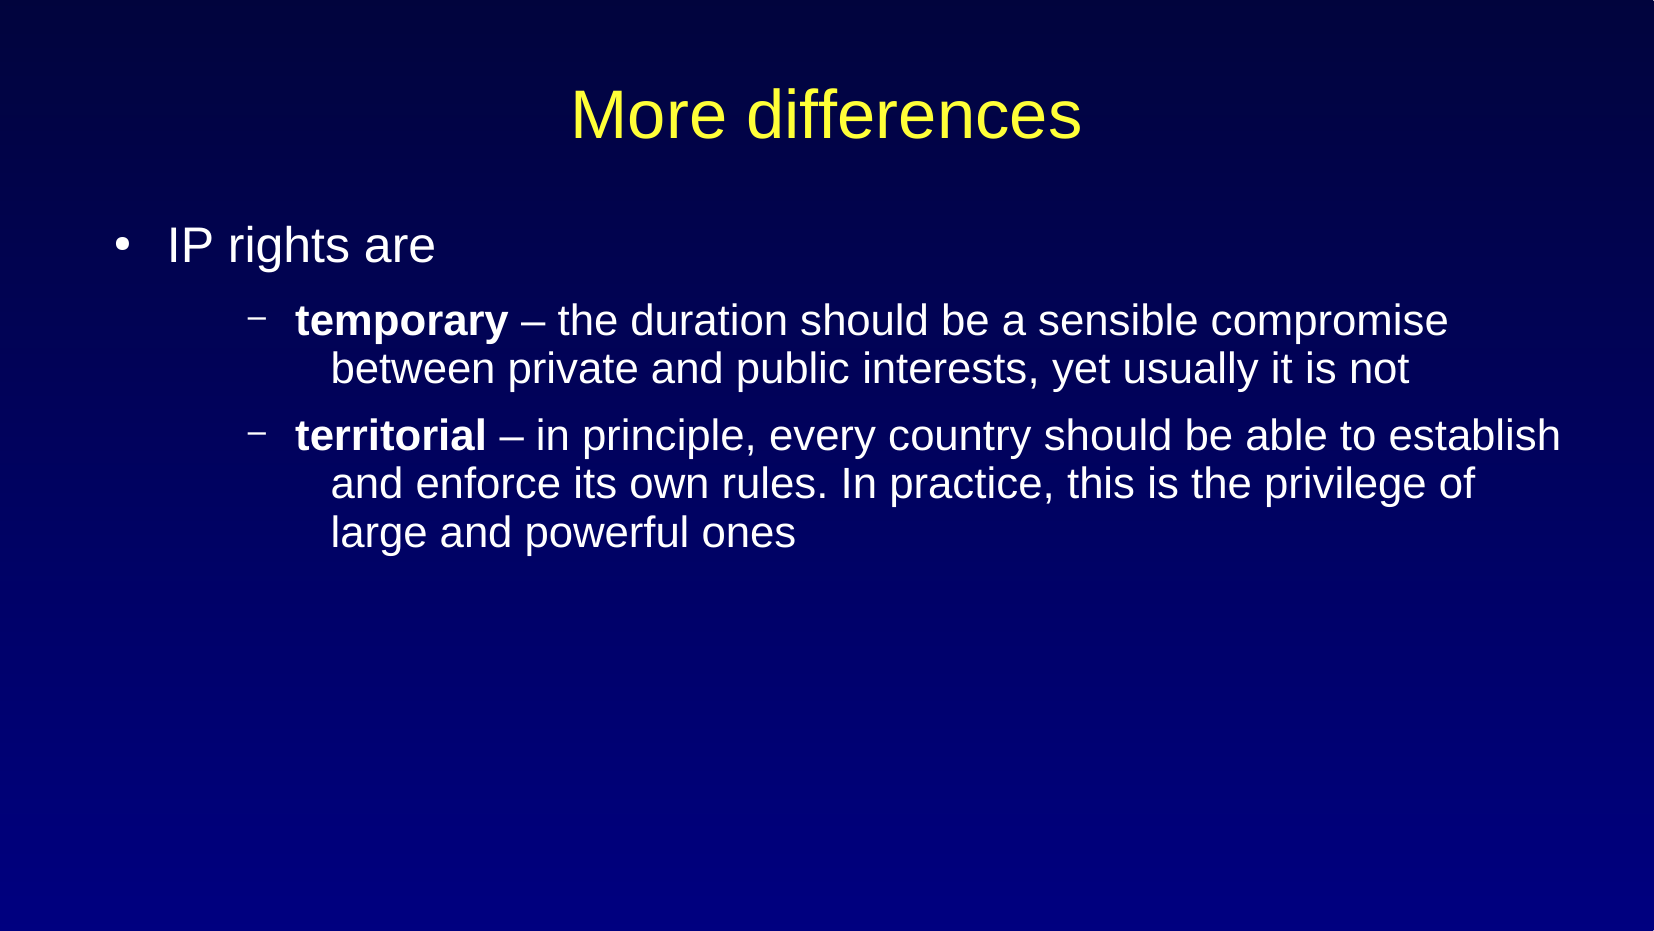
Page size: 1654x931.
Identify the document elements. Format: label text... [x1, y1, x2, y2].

title More differences [82, 37, 1571, 193]
list IP rights are temporary – the duration should be a sensible compromise between private and public interests, yet usually it is not territorial – in principle, every country should be able to establish and enforce its own rules. In practice, this is the privilege of large and powerful ones [82, 217, 1571, 758]
